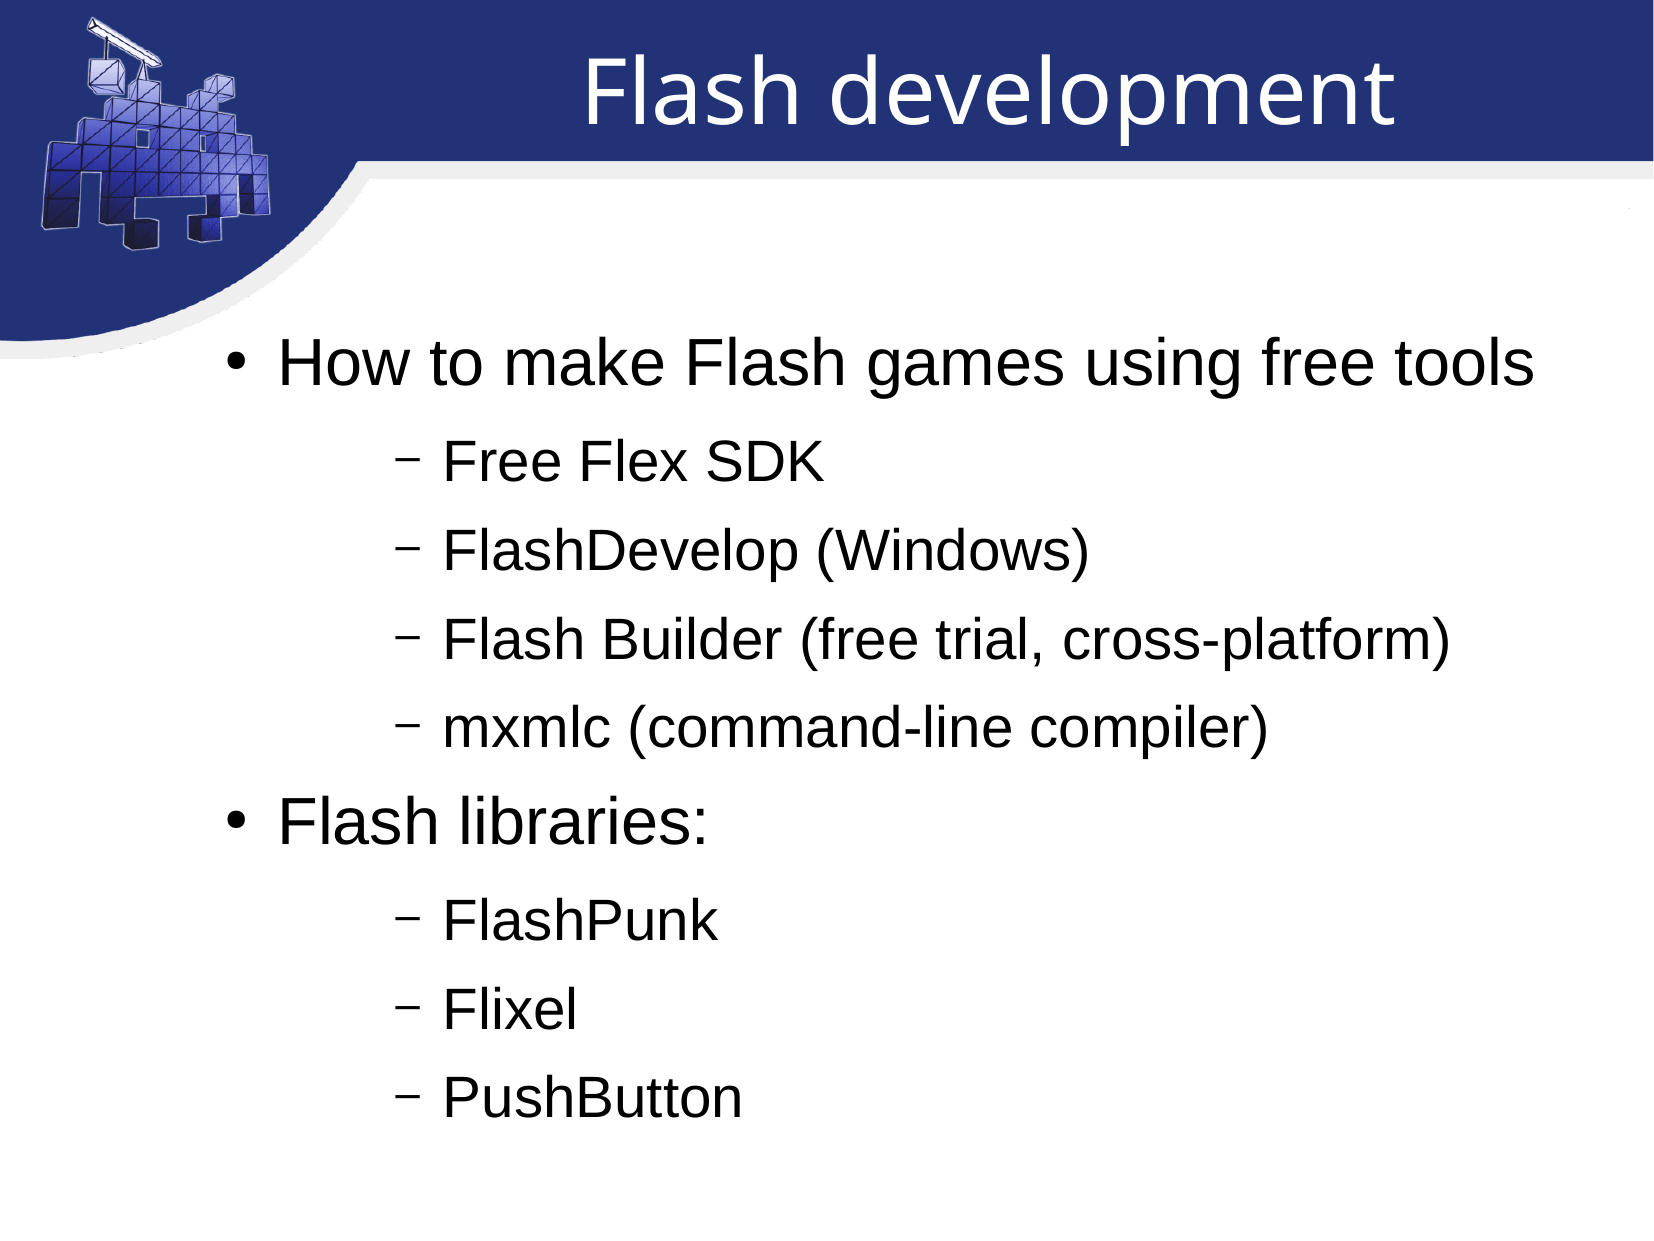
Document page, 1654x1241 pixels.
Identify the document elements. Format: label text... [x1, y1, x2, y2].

picture [0, 0, 1654, 443]
title Flash development [354, 35, 1625, 142]
list How to make Flash games using free tools Free Flex SDK FlashDevelop (Windows) Flash Builder (free trial, cross-platform) mxmlc (command-line compiler) Flash libraries: FlashPunk Flixel PushButton [206, 324, 1595, 1131]
